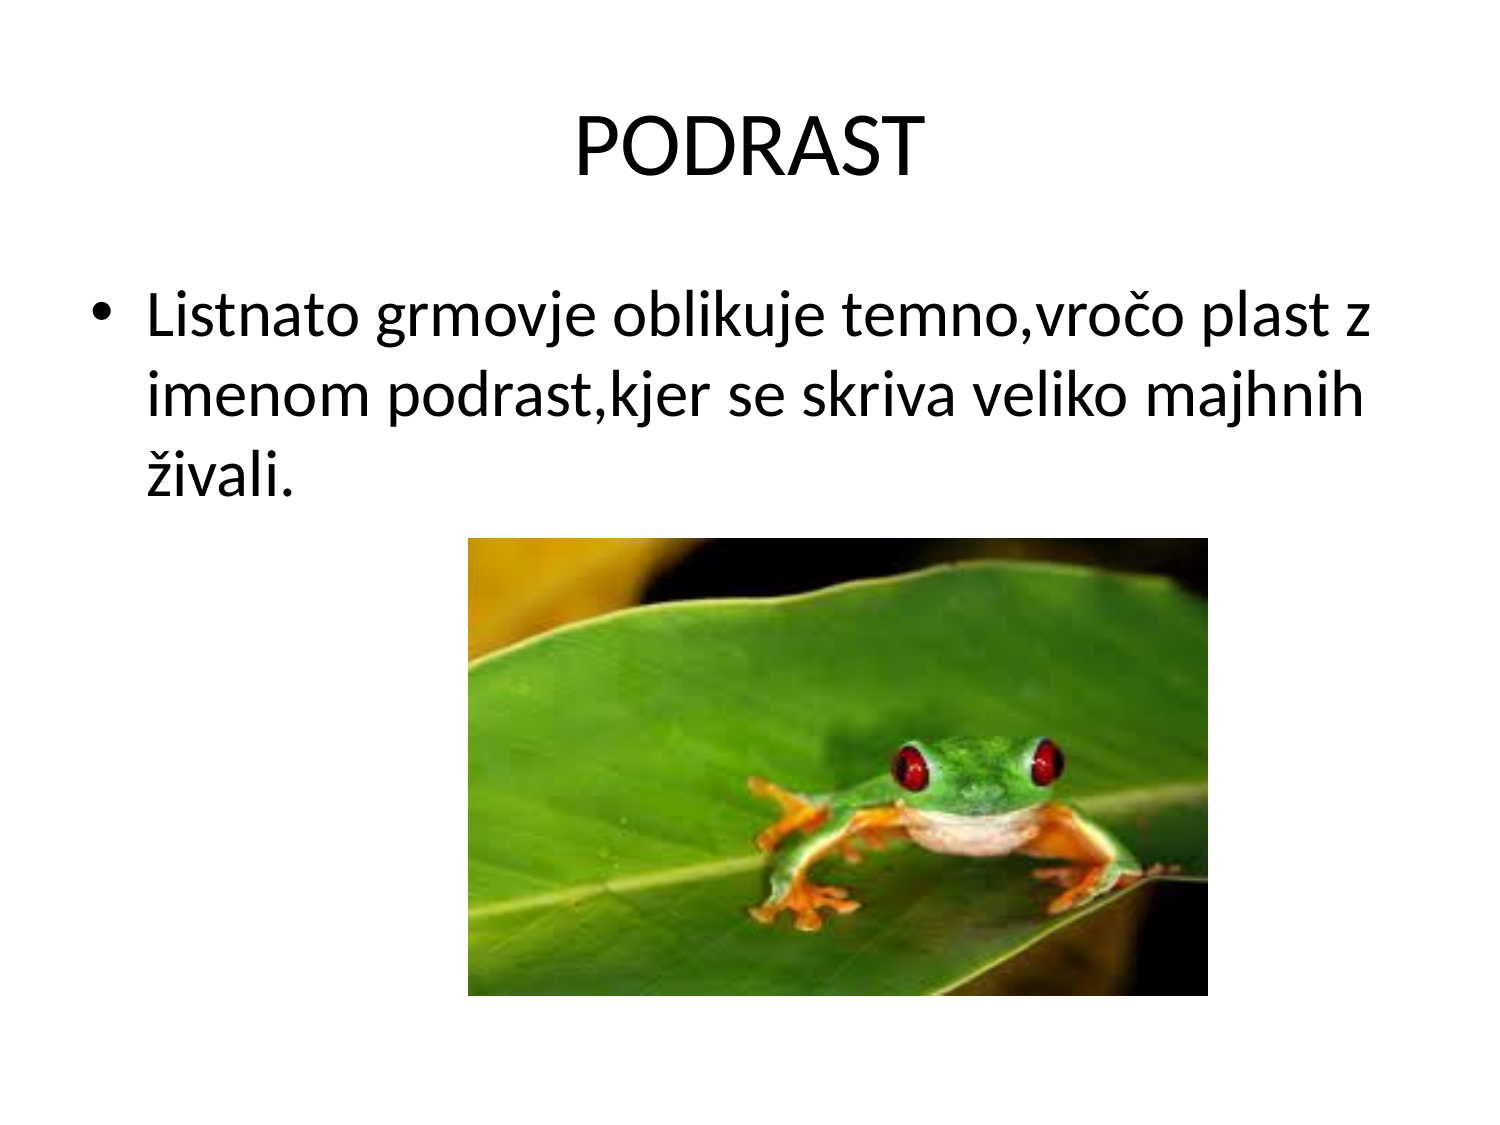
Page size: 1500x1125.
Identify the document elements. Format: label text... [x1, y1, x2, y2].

title PODRAST [75, 45, 1425, 233]
list Listnato grmovje oblikuje temno,vročo plast z imenom podrast,kjer se skriva veliko majhnih živali. [75, 262, 1425, 1005]
picture [468, 538, 1208, 997]
